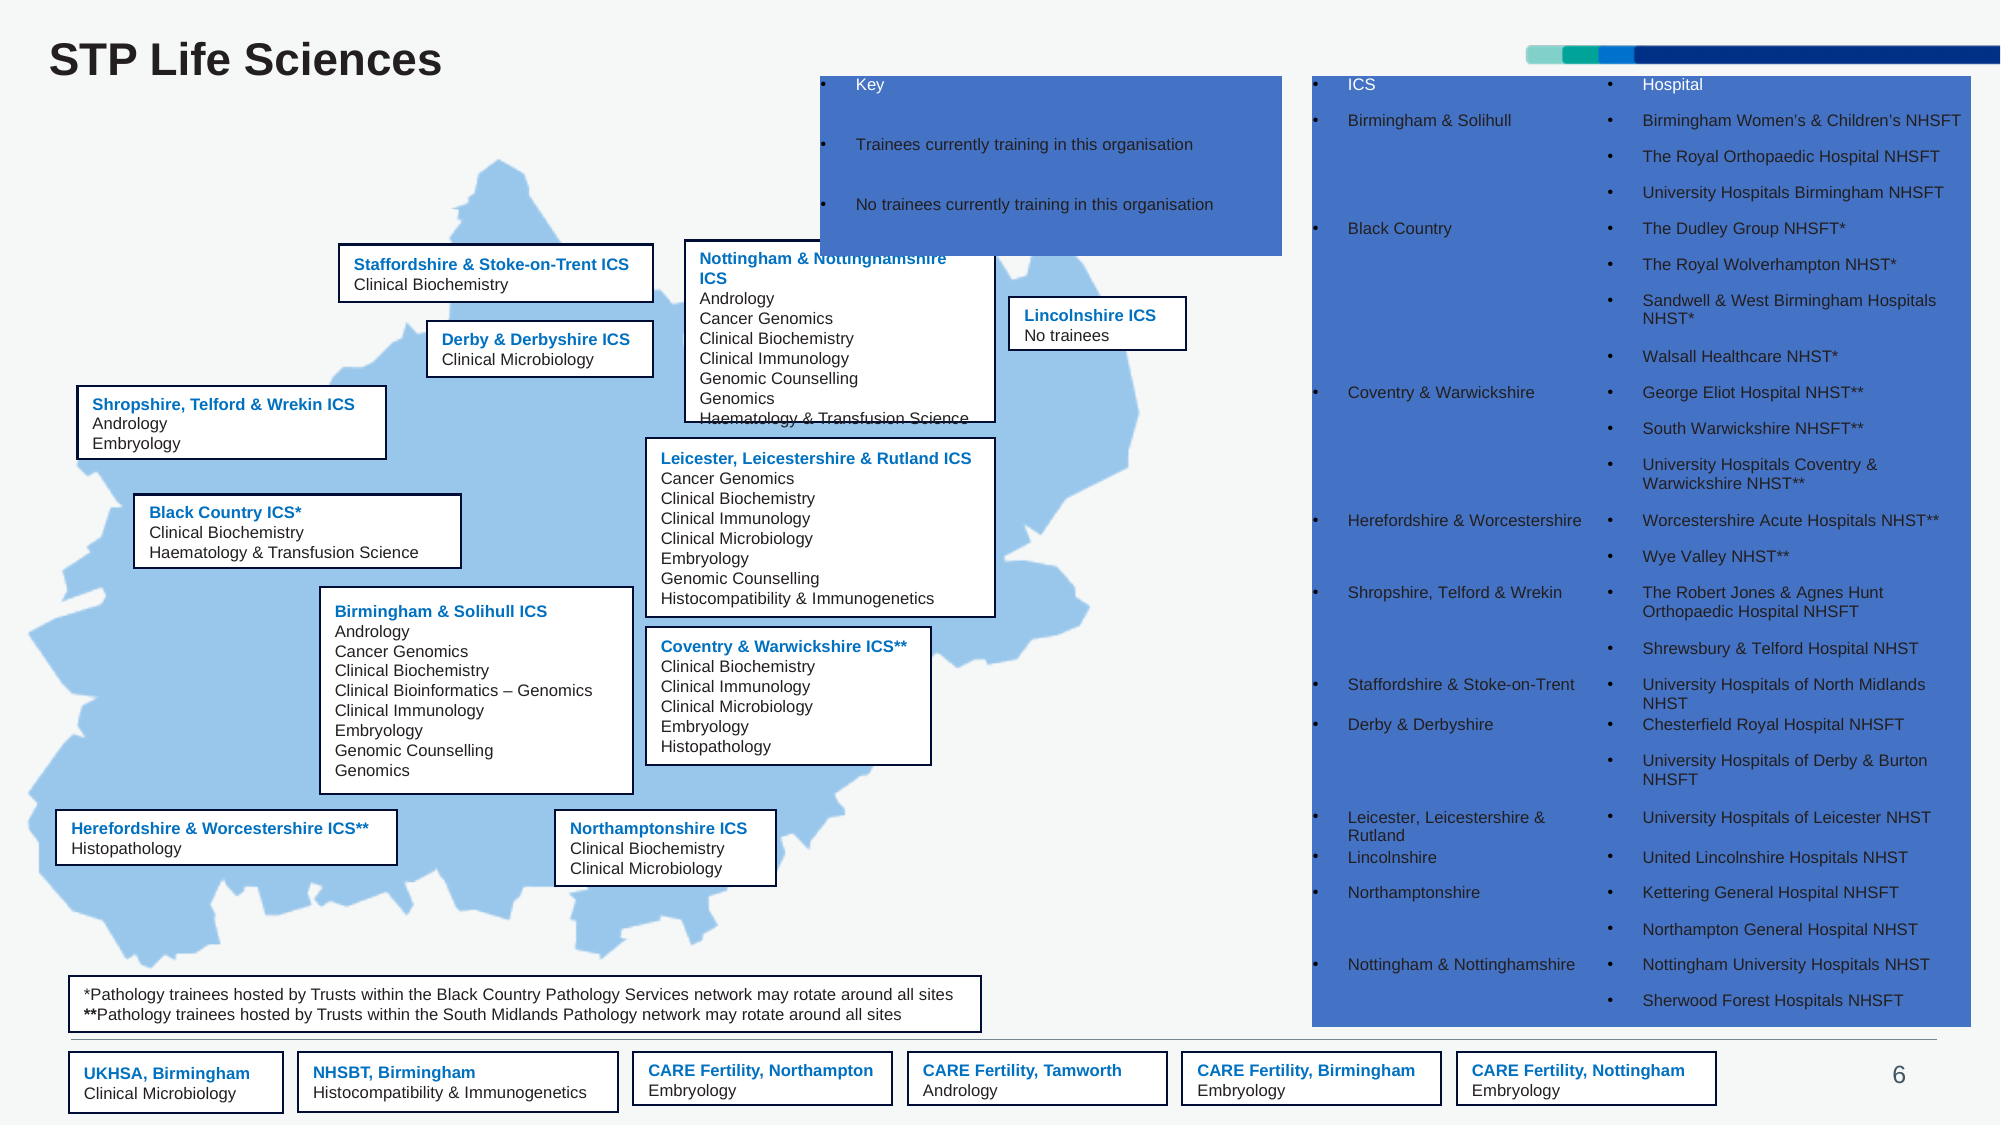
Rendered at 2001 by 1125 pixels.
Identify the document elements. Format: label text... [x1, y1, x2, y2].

text_box STP Life Sciences [33, 22, 739, 93]
table_cell Nottingham University Hospitals NHST [1607, 956, 1971, 991]
text_box CARE Fertility, Northampton Embryology [633, 1052, 892, 1105]
table_header Key [820, 76, 1224, 136]
table_cell United Lincolnshire Hospitals NHST [1607, 848, 1971, 884]
text_box CARE Fertility, Tamworth Andrology [908, 1052, 1167, 1105]
table_cell George Eliot Hospital NHST** [1607, 383, 1971, 419]
text_box Nottingham & Nottinghamshire ICS Andrology Cancer Genomics Clinical Biochemistry Clinical Immunology Genomic Counselling Genomics Haematology & Transfusion Science [685, 240, 995, 422]
table_cell Derby & Derbyshire [1312, 716, 1607, 808]
text_box NHSBT, Birmingham Histocompatibility & Immunogenetics [298, 1052, 618, 1112]
table_cell Sherwood Forest Hospitals NHSFT [1607, 991, 1971, 1027]
table_cell Nottingham & Nottinghamshire [1312, 956, 1607, 1027]
table_cell Birmingham & Solihull [1312, 111, 1607, 219]
table_cell [1224, 196, 1282, 256]
table_cell Coventry & Warwickshire [1312, 383, 1607, 511]
text_box Derby & Derbyshire ICS Clinical Microbiology [427, 321, 653, 377]
table_cell Chesterfield Royal Hospital NHSFT [1607, 716, 1971, 751]
text_box Birmingham & Solihull ICS Andrology Cancer Genomics Clinical Biochemistry Clinical Bioinformatics – Genomics Clinical Immunology Embryology Genomic Counselling Genomics [320, 587, 633, 794]
text_box *Pathology trainees hosted by Trusts within the Black Country Pathology Services network may rotate around all sites **Pathology trainees hosted by Trusts within the South Midlands Pathology network may rotate around all sites [69, 976, 981, 1032]
text_box Northamptonshire ICS Clinical Biochemistry Clinical Microbiology [555, 810, 776, 886]
table_header ICS [1312, 76, 1607, 111]
text_box Herefordshire & Worcestershire ICS** Histopathology [56, 810, 397, 865]
table_cell No trainees currently training in this organisation [820, 196, 1224, 256]
text_box Leicester, Leicestershire & Rutland ICS Cancer Genomics Clinical Biochemistry Clinical Immunology Clinical Microbiology Embryology Genomic Counselling Histocompatibility & Immunogenetics [646, 438, 995, 617]
table_cell Black Country [1312, 219, 1607, 383]
table_cell Walsall Healthcare NHST* [1607, 347, 1971, 383]
table_cell Northampton General Hospital NHST [1607, 920, 1971, 956]
text_box CARE Fertility, Nottingham Embryology [1457, 1052, 1716, 1105]
table_cell Shropshire, Telford & Wrekin [1312, 583, 1607, 676]
table_cell University Hospitals of North Midlands NHST [1607, 676, 1971, 716]
text_box UKHSA, Birmingham Clinical Microbiology [69, 1052, 283, 1113]
table_cell The Royal Orthopaedic Hospital NHSFT [1607, 147, 1971, 183]
text_box Lincolnshire ICS No trainees [1009, 297, 1186, 350]
table_cell Wye Valley NHST** [1607, 547, 1971, 583]
table_cell Worcestershire Acute Hospitals NHST** [1607, 511, 1971, 547]
table_cell Trainees currently training in this organisation [820, 136, 1224, 196]
table_cell Sandwell & West Birmingham Hospitals NHST* [1607, 291, 1971, 347]
table_cell Herefordshire & Worcestershire [1312, 511, 1607, 583]
table_cell The Dudley Group NHSFT* [1607, 219, 1971, 255]
table_cell South Warwickshire NHSFT** [1607, 419, 1971, 455]
table_cell Leicester, Leicestershire & Rutland [1312, 808, 1607, 848]
text_box CARE Fertility, Birmingham Embryology [1182, 1052, 1441, 1105]
table_cell University Hospitals Coventry & Warwickshire NHST** [1607, 455, 1971, 511]
table_header Hospital [1607, 76, 1971, 111]
table_cell [1224, 136, 1282, 196]
table_cell Northamptonshire [1312, 884, 1607, 956]
table_cell The Royal Wolverhampton NHST* [1607, 255, 1971, 291]
table_cell University Hospitals of Derby & Burton NHSFT [1607, 751, 1971, 808]
table_cell University Hospitals of Leicester NHST [1607, 808, 1971, 848]
table_cell Kettering General Hospital NHSFT [1607, 884, 1971, 920]
text_box Shropshire, Telford & Wrekin ICS Andrology Embryology [77, 386, 386, 459]
table_cell Lincolnshire [1312, 848, 1607, 884]
picture [0, 148, 1155, 987]
table_cell Birmingham Women’s & Children’s NHSFT [1607, 111, 1971, 147]
table_cell University Hospitals Birmingham NHSFT [1607, 183, 1971, 219]
table_cell Staffordshire & Stoke-on-Trent [1312, 676, 1607, 716]
text_box Staffordshire & Stoke-on-Trent ICS Clinical Biochemistry [339, 244, 653, 302]
text_box Black Country ICS* Clinical Biochemistry Haematology & Transfusion Science [134, 494, 461, 568]
text_box Coventry & Warwickshire ICS** Clinical Biochemistry Clinical Immunology Clinical Microbiology Embryology Histopathology [646, 627, 931, 765]
table_cell The Robert Jones & Agnes Hunt Orthopaedic Hospital NHSFT [1607, 583, 1971, 640]
table_cell Shrewsbury & Telford Hospital NHST [1607, 640, 1971, 676]
table_header [1224, 76, 1282, 136]
